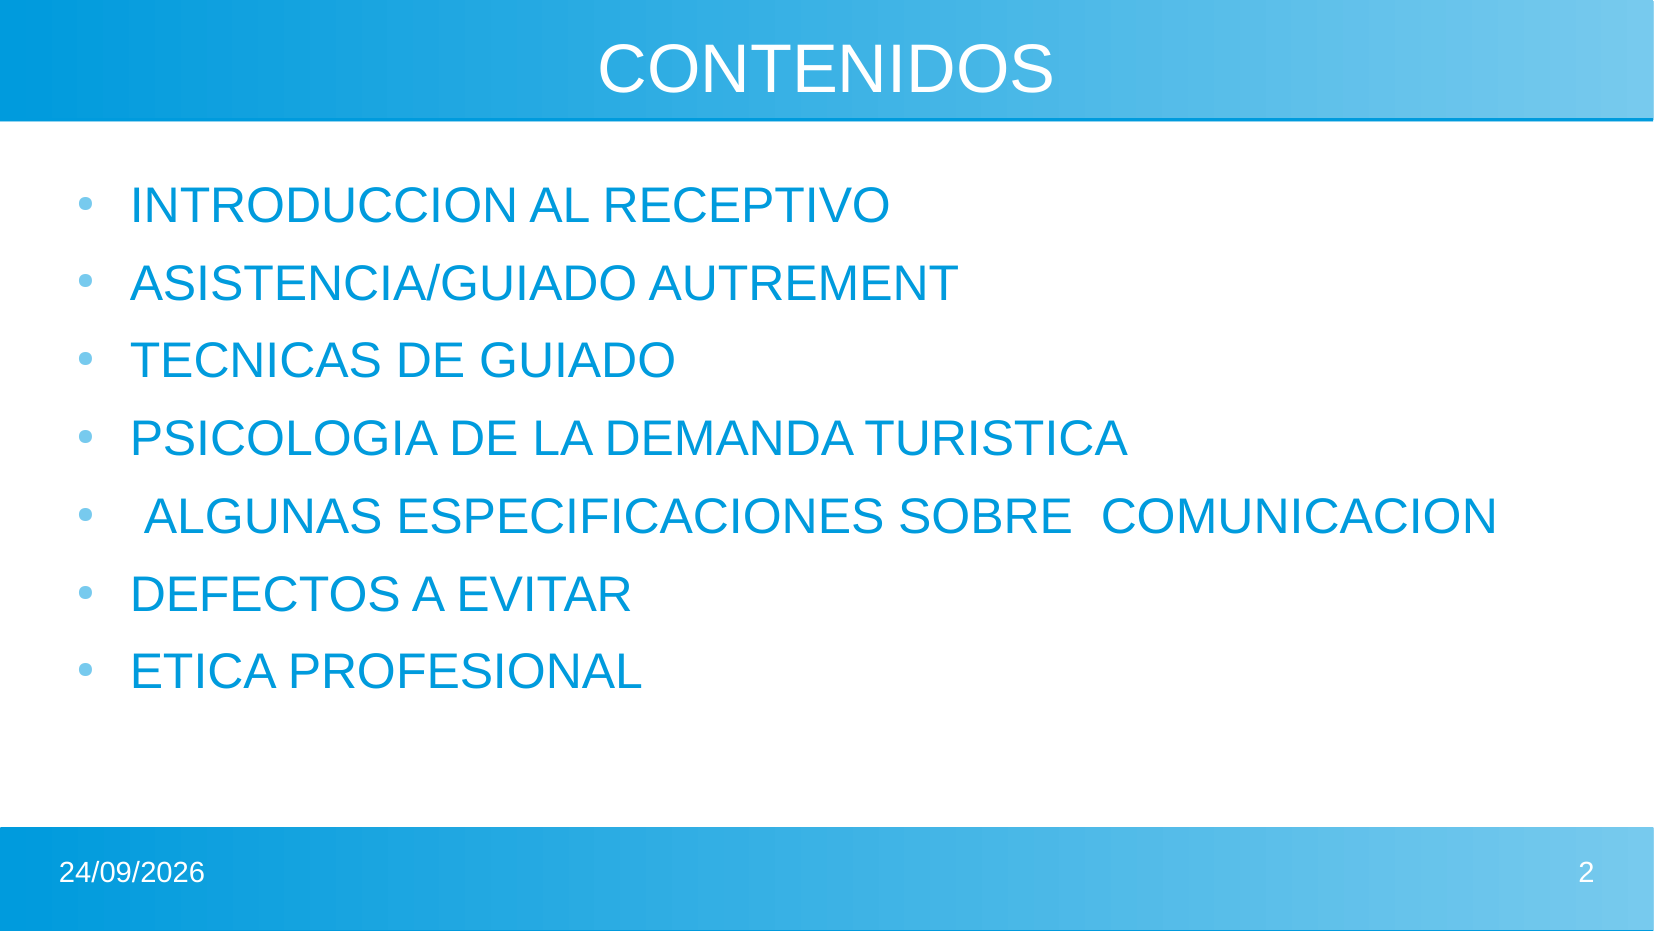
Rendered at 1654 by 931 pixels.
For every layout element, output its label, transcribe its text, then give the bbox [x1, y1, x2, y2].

list INTRODUCCION AL RECEPTIVO ASISTENCIA/GUIADO AUTREMENT TECNICAS DE GUIADO PSICOLOGIA DE LA DEMANDA TURISTICA ALGUNAS ESPECIFICACIONES SOBRE COMUNICACION DEFECTOS A EVITAR ETICA PROFESIONAL [58, 177, 1595, 768]
title CONTENIDOS [58, 29, 1595, 108]
